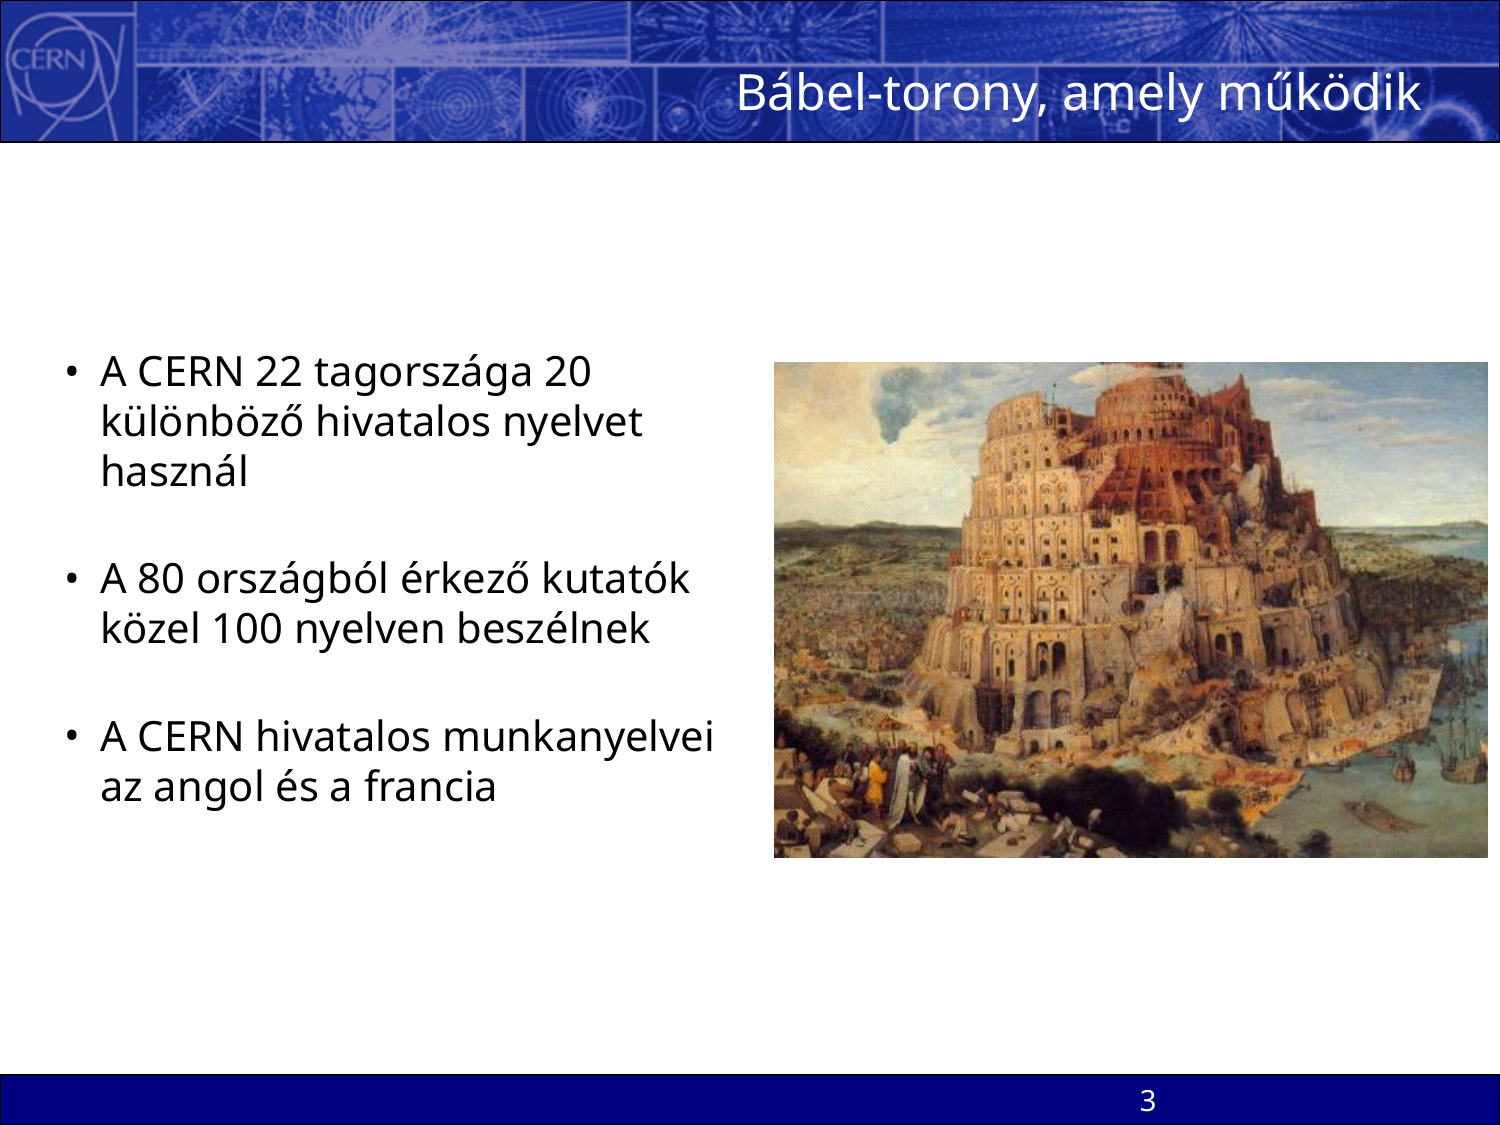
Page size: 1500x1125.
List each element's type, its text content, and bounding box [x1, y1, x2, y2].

picture [774, 362, 1488, 858]
text_box Bábel-torony, amely működik [450, 45, 1438, 136]
text_box <number> [1125, 1074, 1437, 1125]
text_box A CERN 22 tagországa 20 különböző hivatalos nyelvet használ A 80 országból érkező kutatók közel 100 nyelven beszélnek A CERN hivatalos munkanyelvei az angol és a francia [49, 187, 731, 1038]
